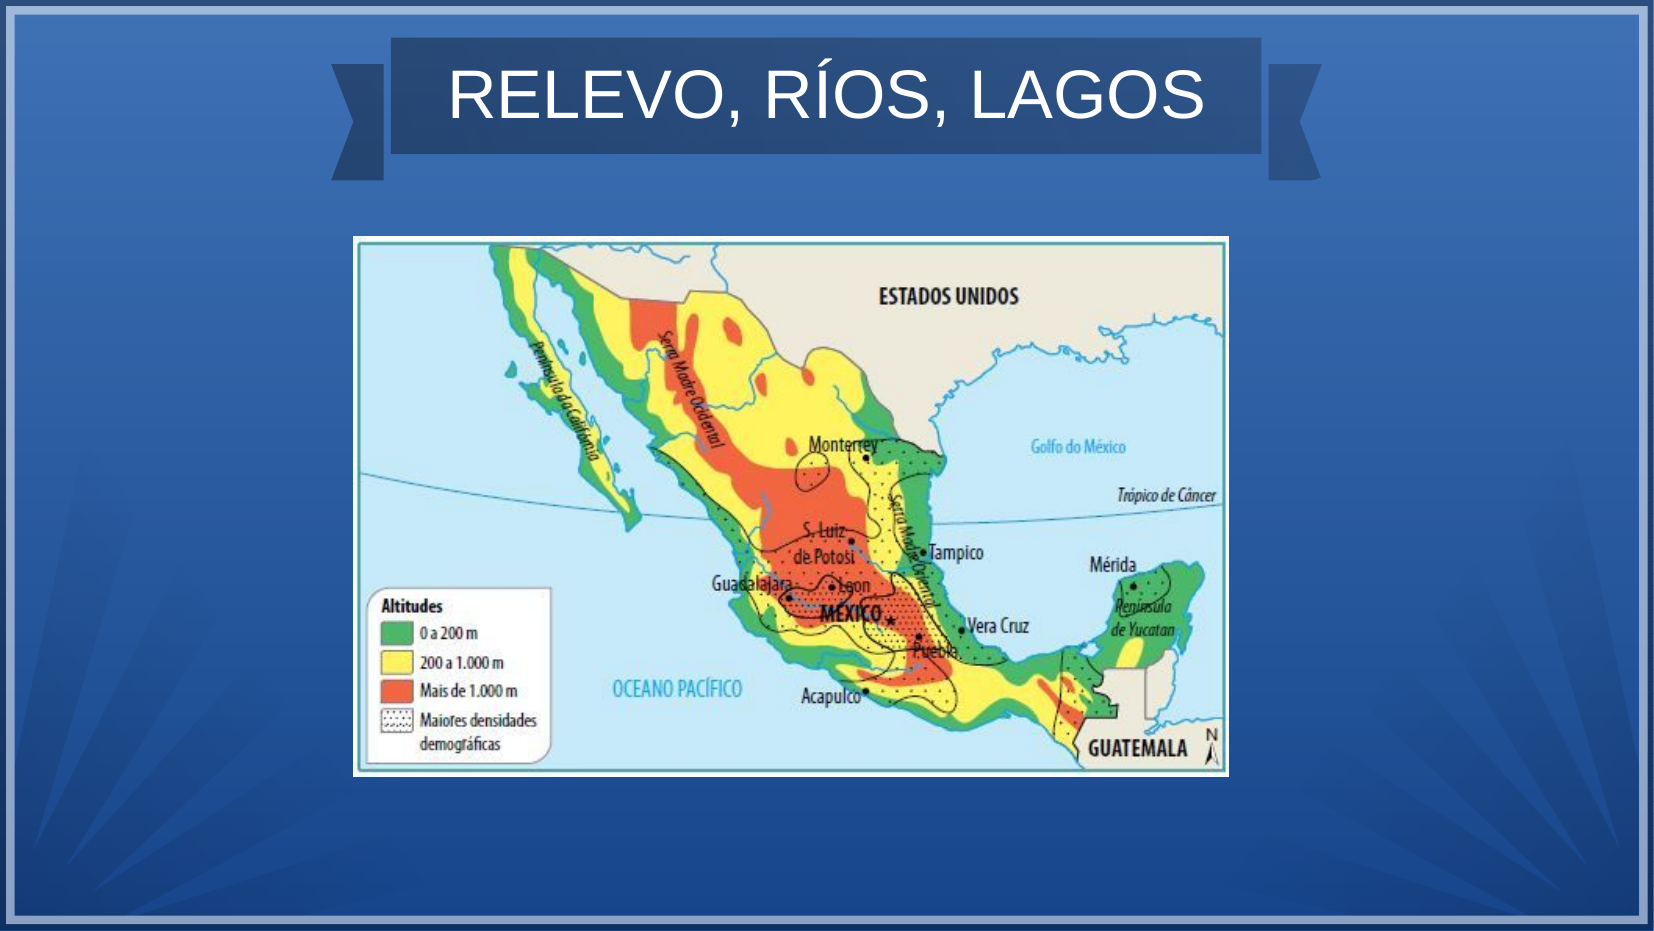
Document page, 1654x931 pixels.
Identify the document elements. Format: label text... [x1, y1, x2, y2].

title RELEVO, RÍOS, LAGOS [389, 35, 1264, 154]
picture [353, 236, 1229, 777]
